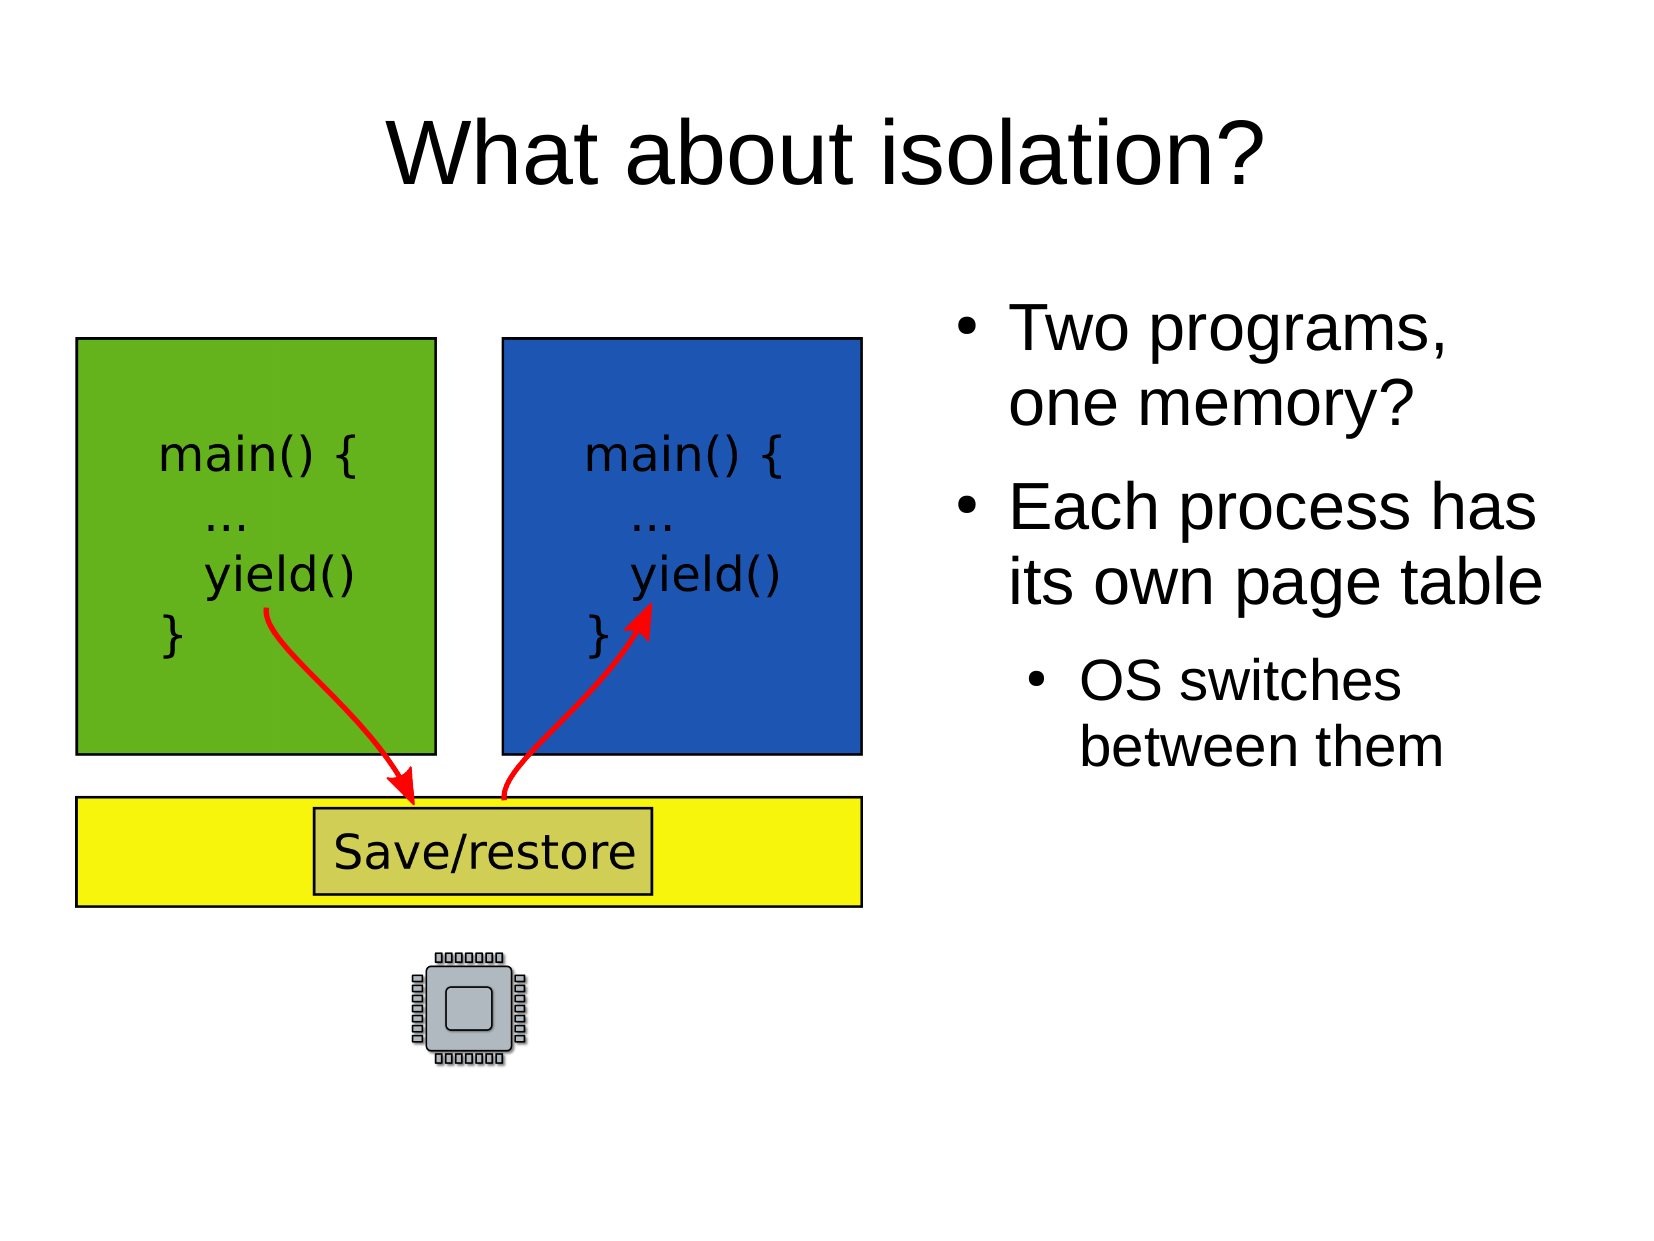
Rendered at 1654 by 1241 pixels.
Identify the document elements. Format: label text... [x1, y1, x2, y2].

title What about isolation? [82, 49, 1571, 257]
picture [75, 337, 863, 1077]
list Two programs, one memory? Each process has its own page table OS switches between them [937, 290, 1571, 1010]
